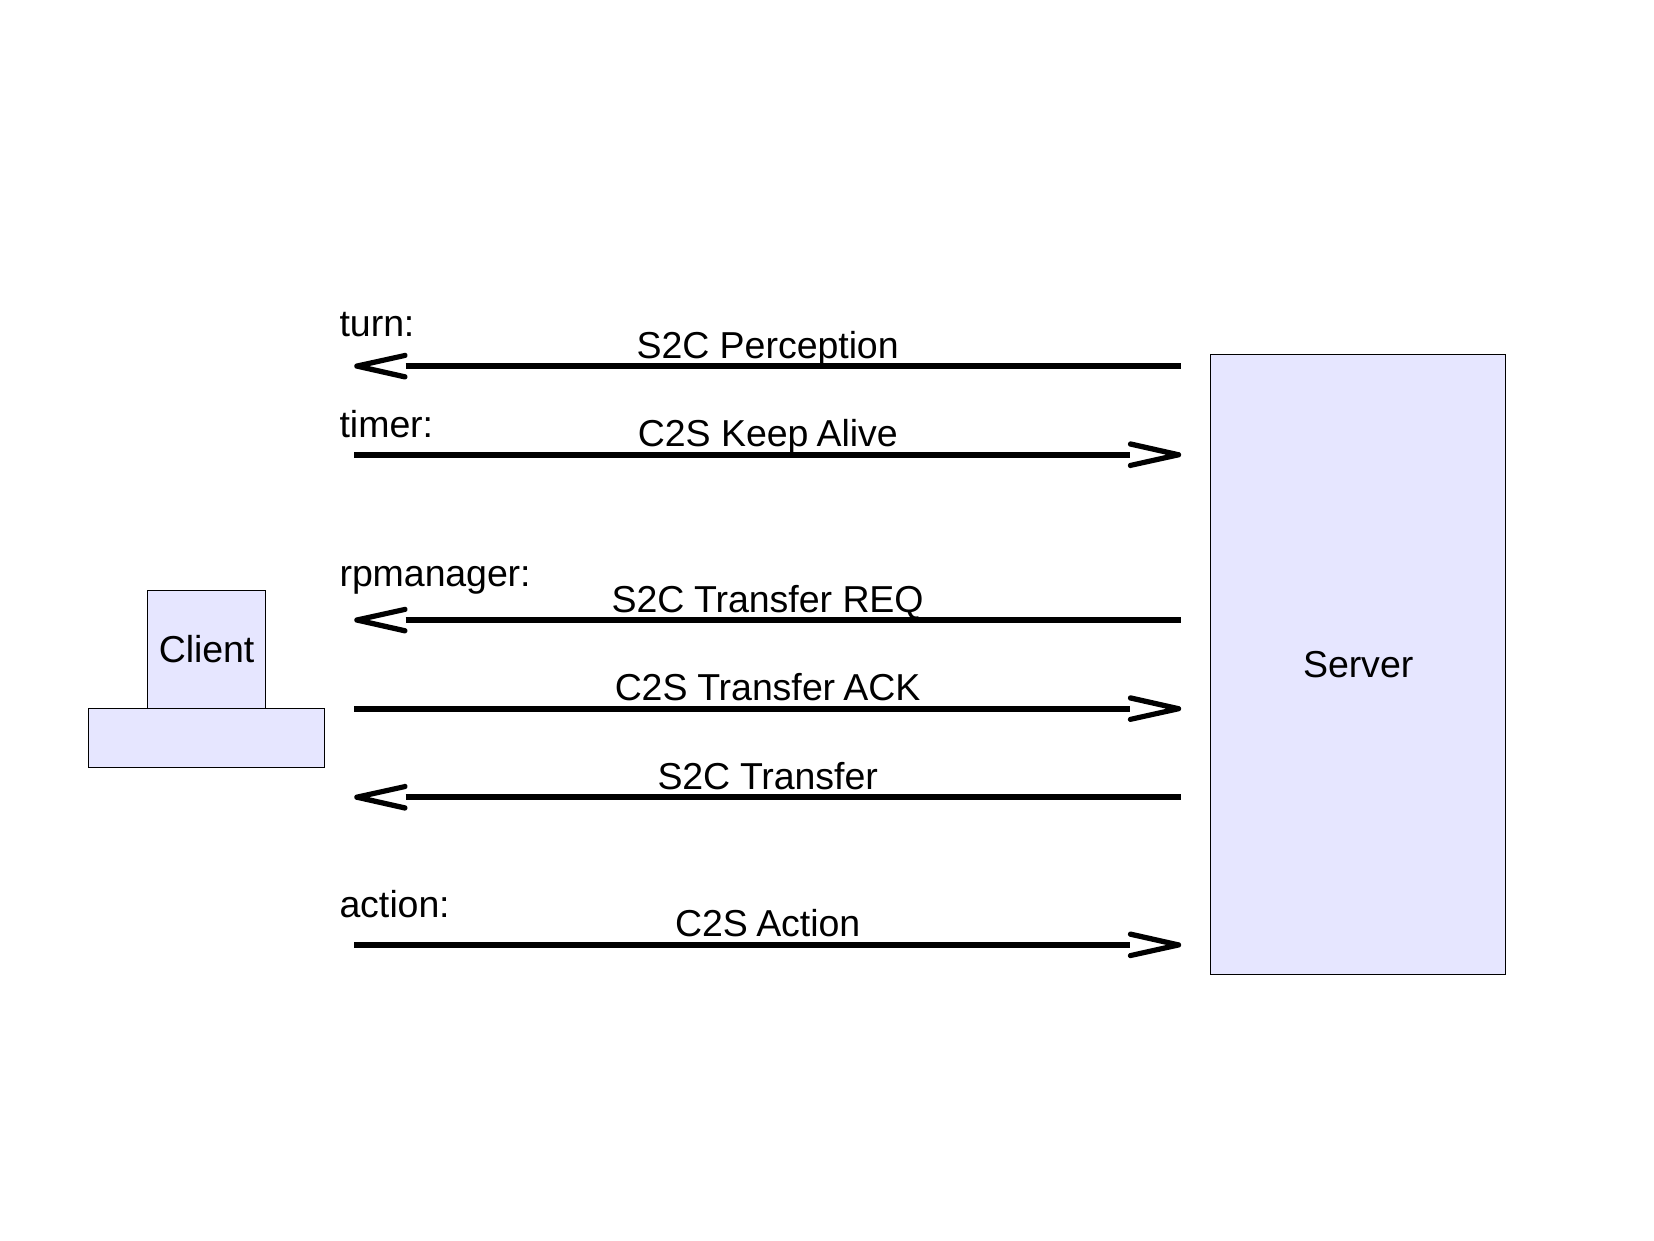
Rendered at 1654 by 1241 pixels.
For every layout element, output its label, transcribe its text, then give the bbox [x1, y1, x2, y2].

text_box [88, 708, 325, 768]
text_box timer: [324, 395, 473, 453]
text_box rpmanager: [324, 545, 591, 603]
text_box Client [147, 590, 266, 708]
text_box turn: [324, 295, 430, 353]
text_box Server [1210, 354, 1506, 975]
text_box action: [324, 876, 591, 934]
